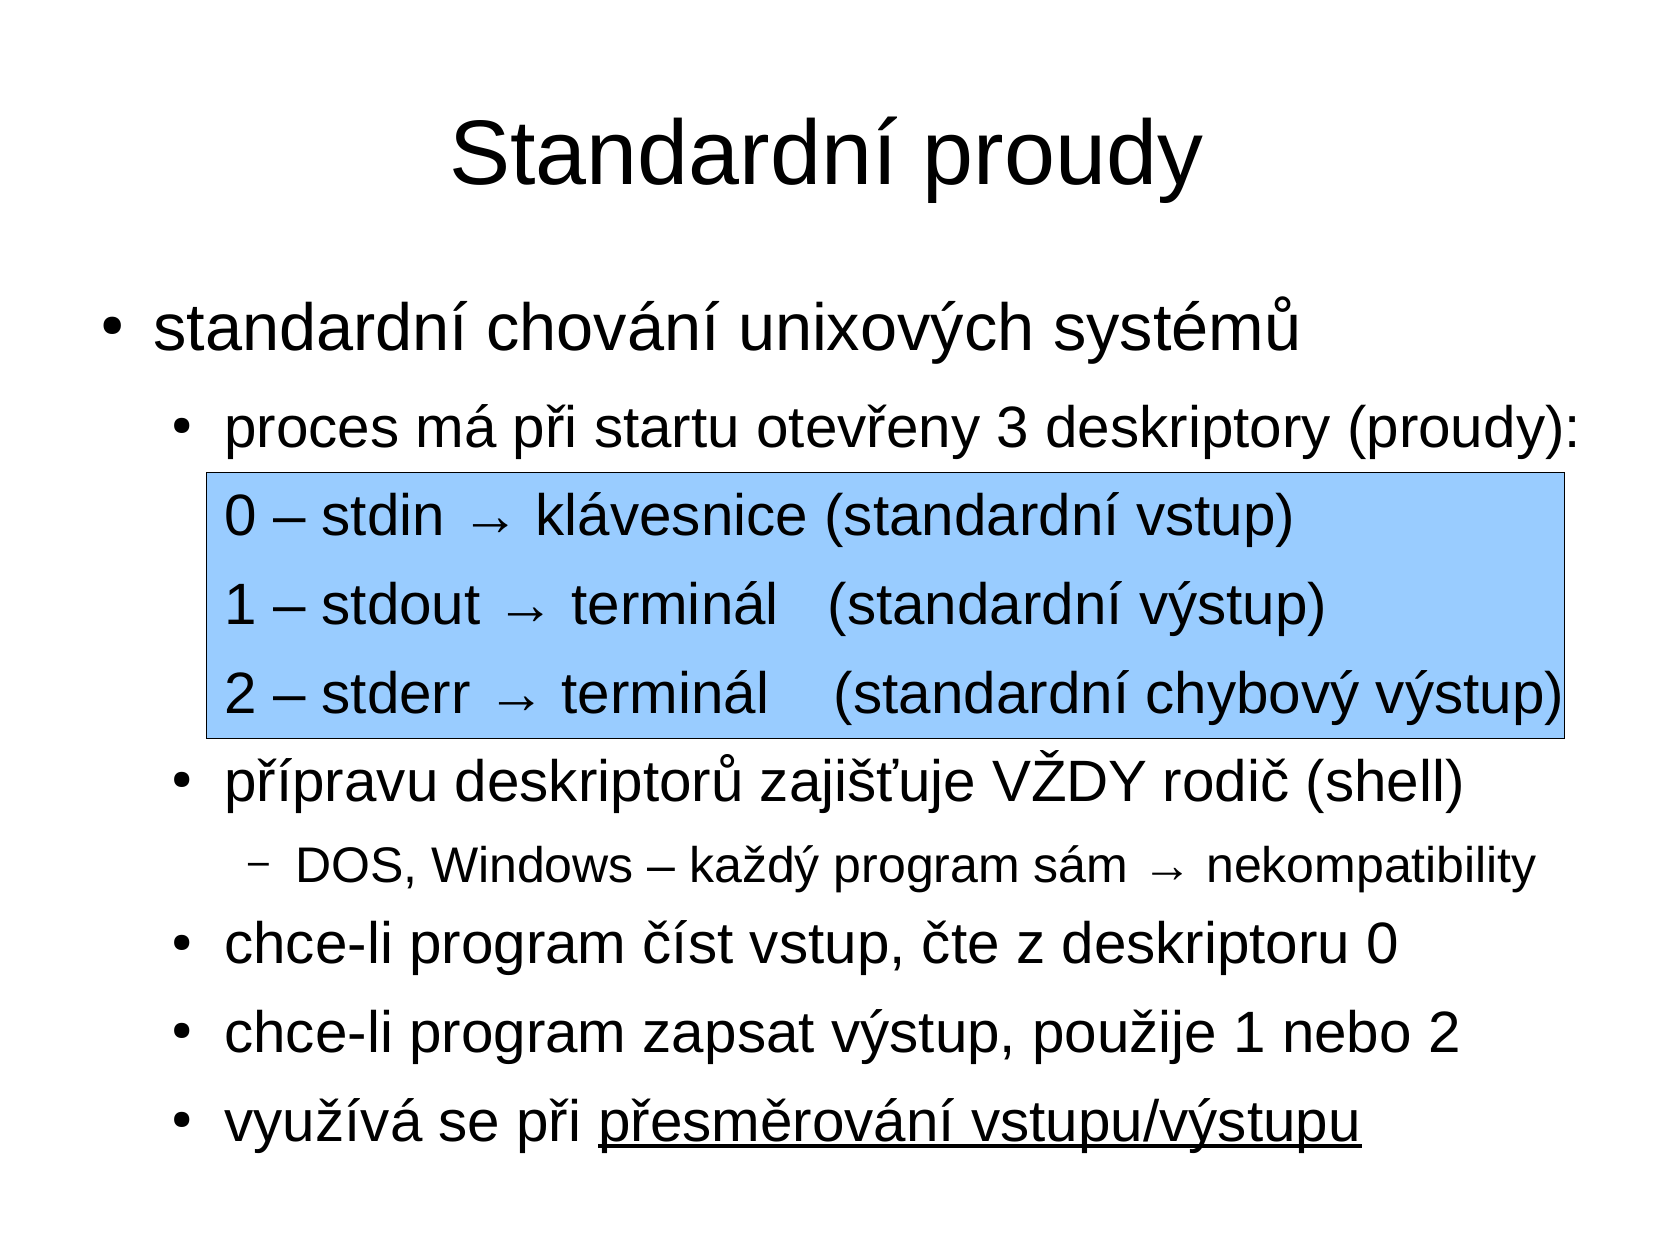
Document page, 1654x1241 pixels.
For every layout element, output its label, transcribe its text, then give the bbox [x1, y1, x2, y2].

title Standardní proudy [82, 56, 1571, 250]
list standardní chování unixových systémů proces má při startu otevřeny 3 deskriptory (proudy): 0 – stdin → klávesnice (standardní vstup) 1 – stdout → terminál (standardní výstup) 2 – stderr → terminál (standardní chybový výstup) přípravu deskriptorů zajišťuje VŽDY rodič (shell) DOS, Windows – každý program sám → nekompatibility chce-li program číst vstup, čte z deskriptoru 0 chce-li program zapsat výstup, použije 1 nebo 2 využívá se při přesměrování vstupu/výstupu [82, 290, 1595, 1154]
